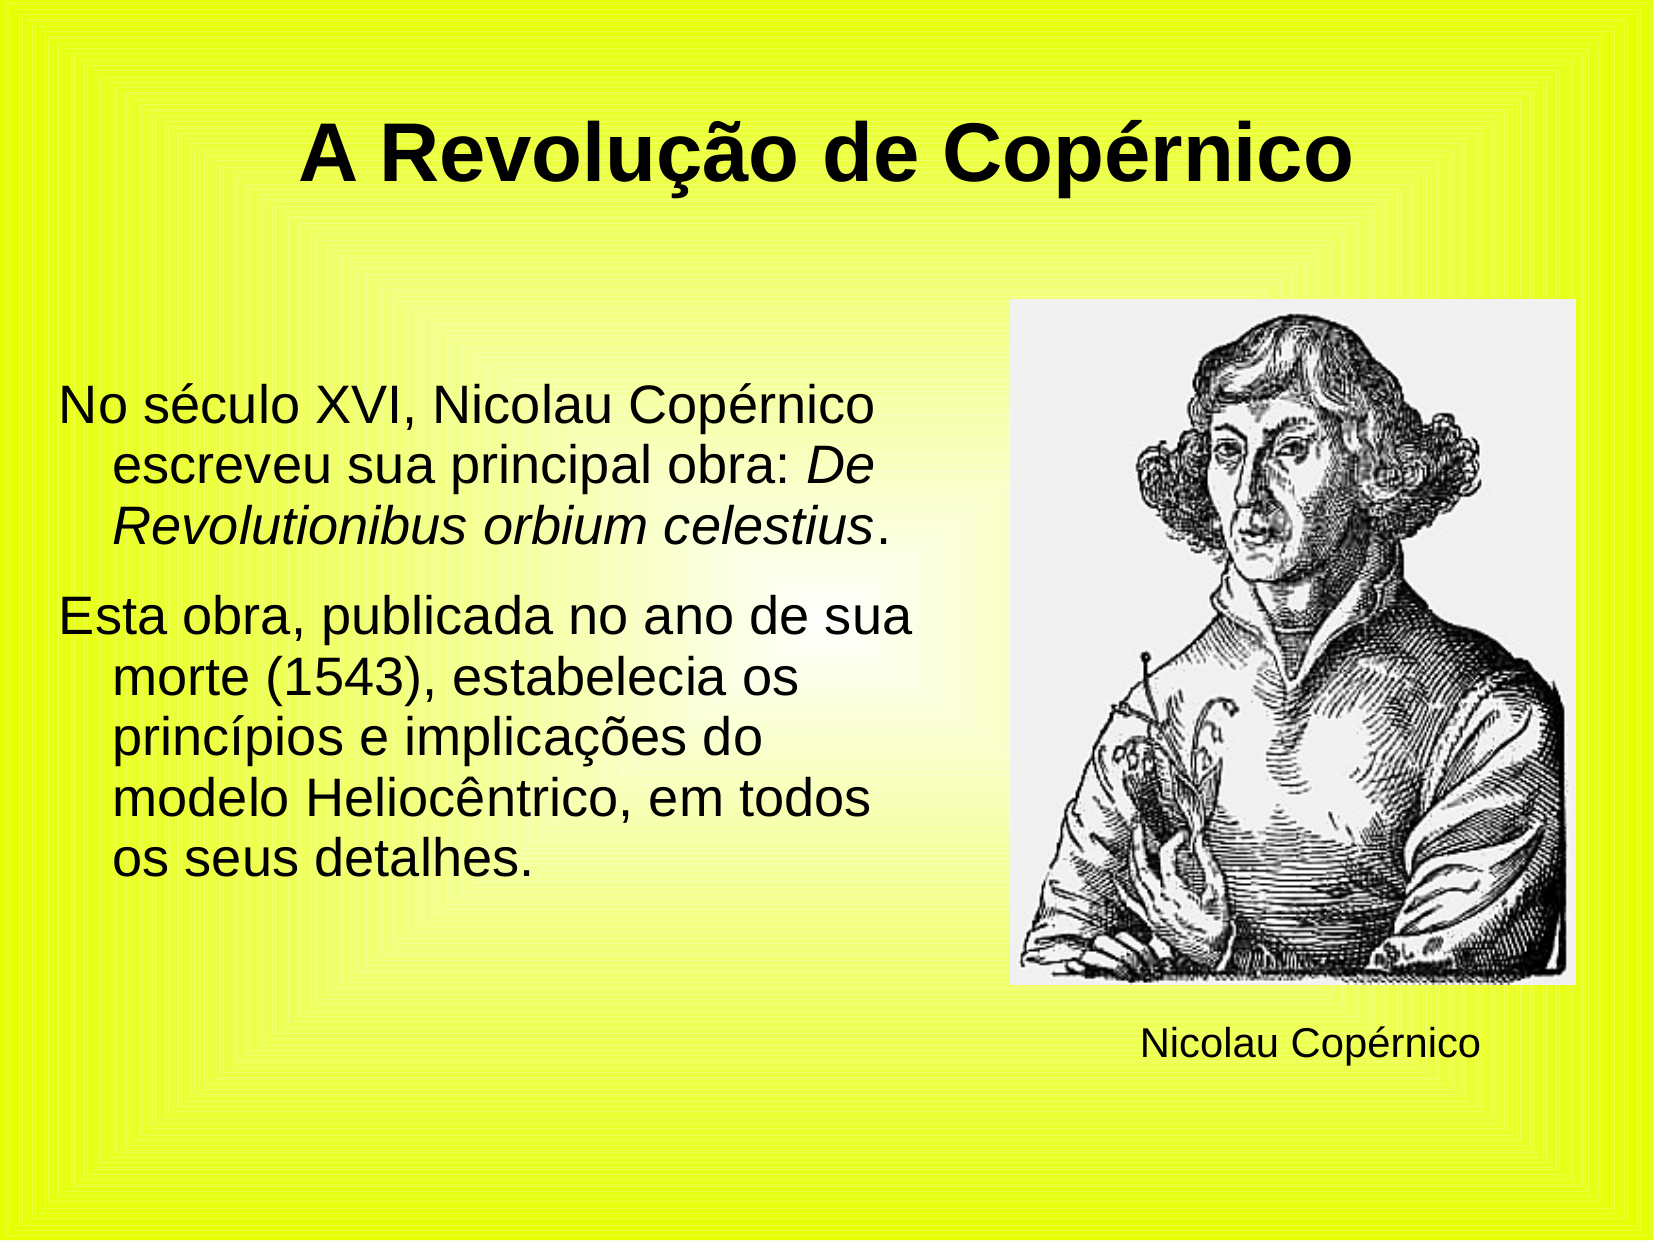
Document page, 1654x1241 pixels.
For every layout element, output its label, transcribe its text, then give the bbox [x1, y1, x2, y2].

title A Revolução de Copérnico [82, 49, 1571, 257]
text_box Nicolau Copérnico [1125, 1012, 1497, 1080]
picture [1010, 299, 1576, 985]
list No século XVI, Nicolau Copérnico escreveu sua principal obra: De Revolutionibus orbium celestius. Esta obra, publicada no ano de sua morte (1543), estabelecia os princípios e implicações do modelo Heliocêntrico, em todos os seus detalhes. [41, 374, 934, 1013]
